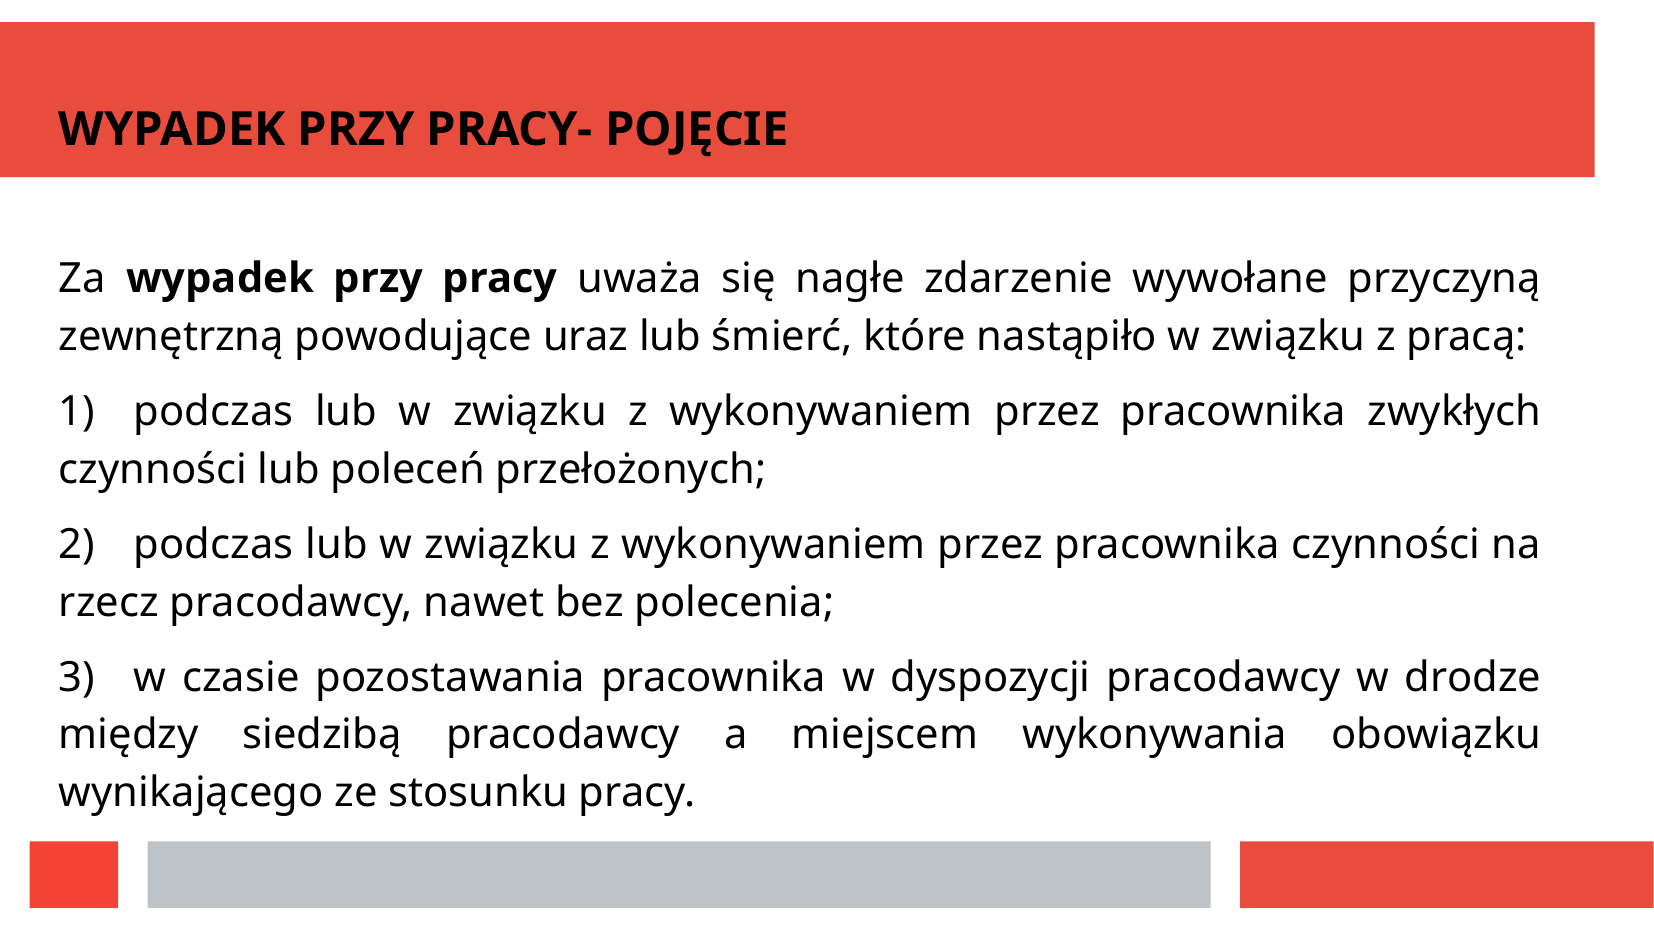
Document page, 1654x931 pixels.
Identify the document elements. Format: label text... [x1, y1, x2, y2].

subtitle Za wypadek przy pracy uważa się nagłe zdarzenie wywołane przyczyną zewnętrzną powodujące uraz lub śmierć, które nastąpiło w związku z pracą: 1) podczas lub w związku z wykonywaniem przez pracownika zwykłych czynności lub poleceń przełożonych; 2) podczas lub w związku z wykonywaniem przez pracownika czynności na rzecz pracodawcy, nawet bez polecenia; 3) w czasie pozostawania pracownika w dyspozycji pracodawcy w drodze między siedzibą pracodawcy a miejscem wykonywania obowiązku wynikającego ze stosunku pracy. [59, 243, 1565, 820]
title WYPADEK PRZY PRACY- POJĘCIE [59, 44, 1595, 156]
